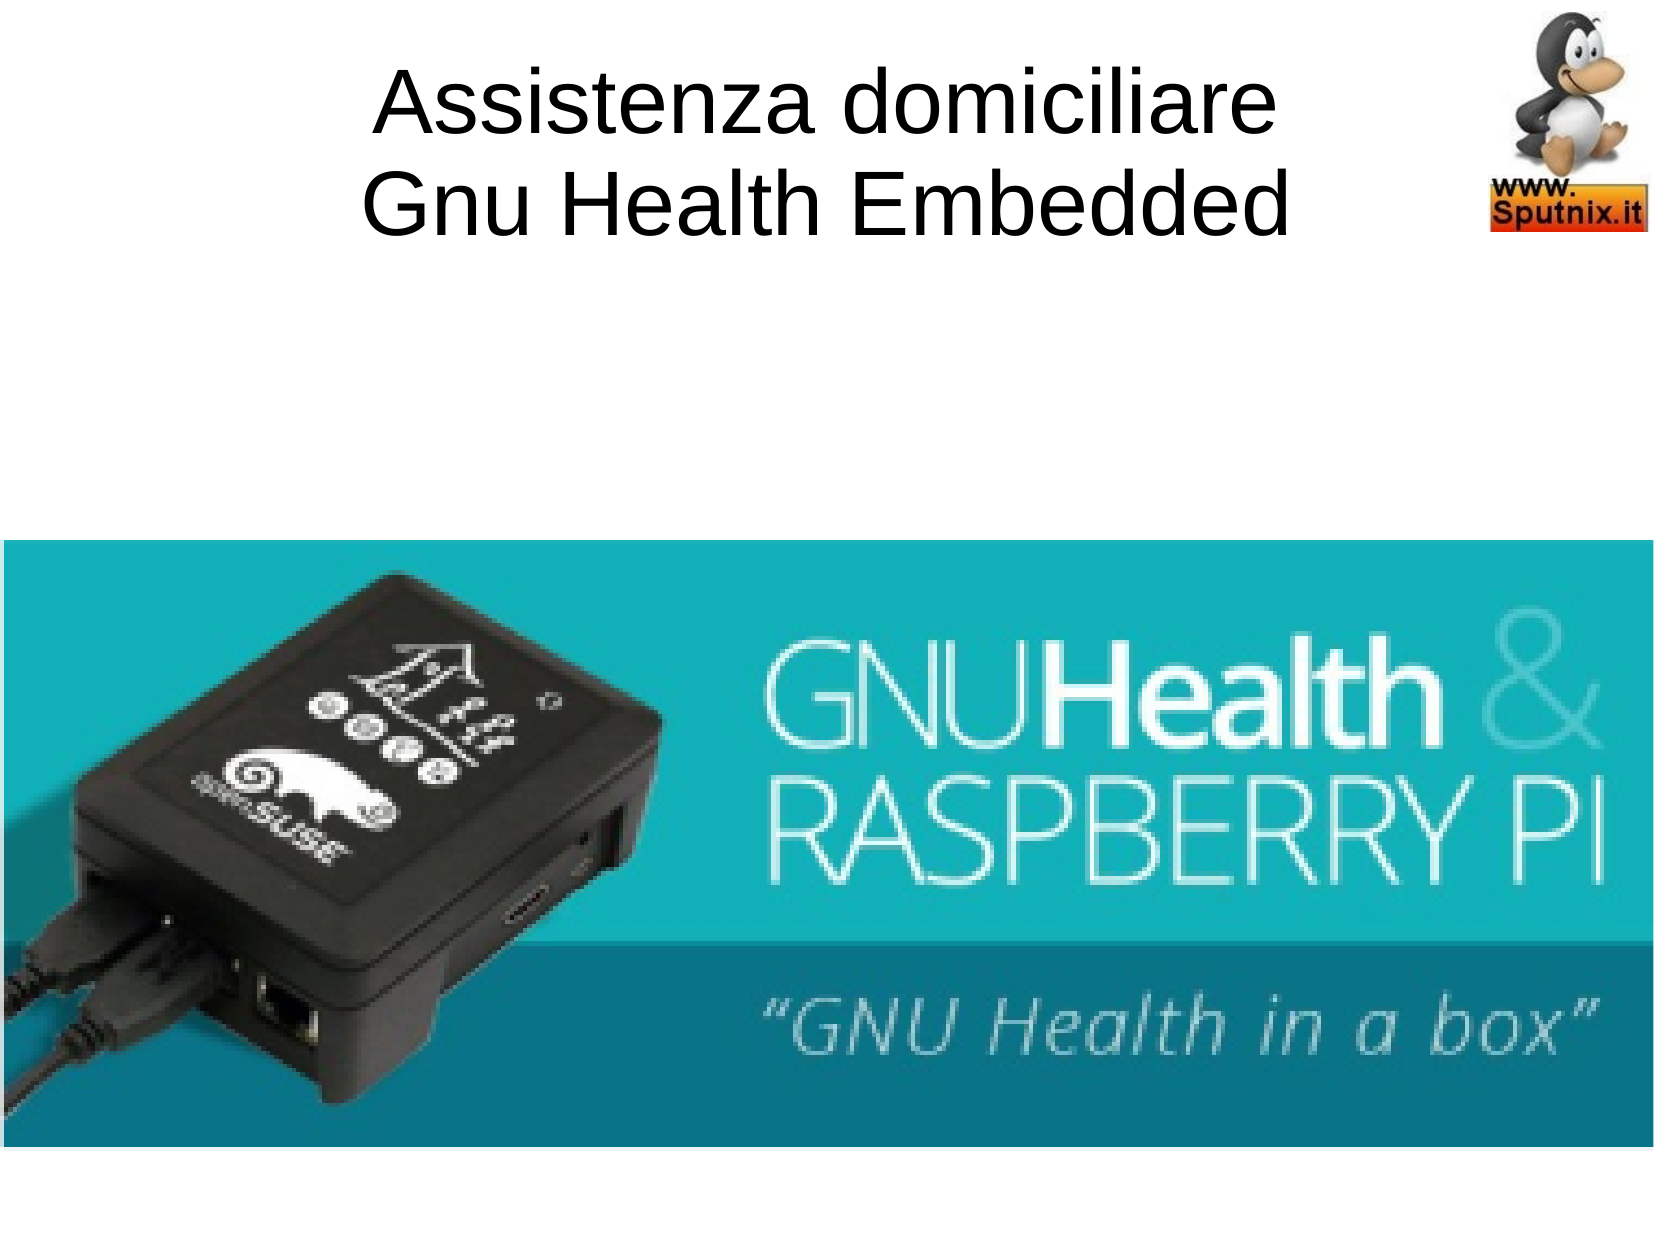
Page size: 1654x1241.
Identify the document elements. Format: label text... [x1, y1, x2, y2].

picture [0, 527, 1654, 1182]
picture [1488, 11, 1651, 232]
title Assistenza domiciliare Gnu Health Embedded [82, 49, 1571, 257]
